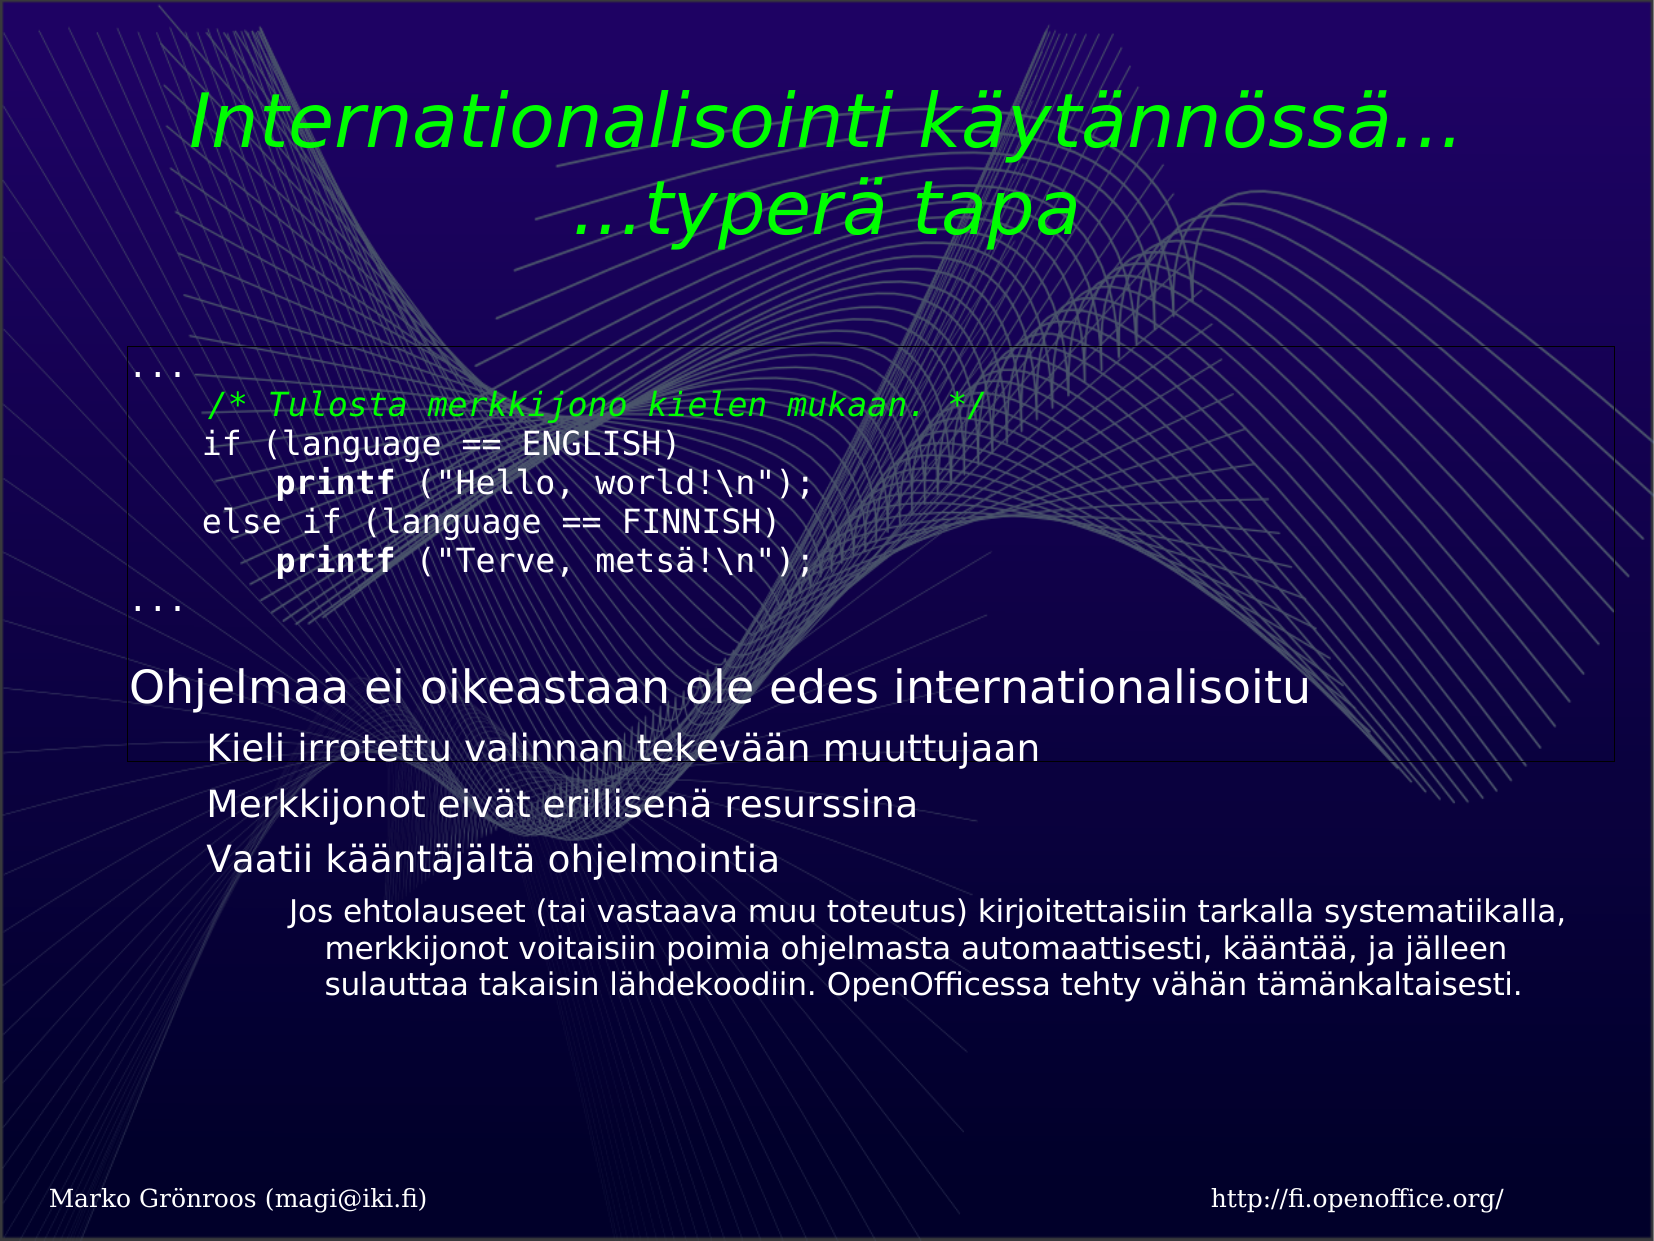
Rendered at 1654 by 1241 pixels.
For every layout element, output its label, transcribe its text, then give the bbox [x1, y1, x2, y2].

list Ohjelmaa ei oikeastaan ole edes internationalisoitu Kieli irrotettu valinnan tekevään muuttujaan Merkkijonot eivät erillisenä resurssina Vaatii kääntäjältä ohjelmointia Jos ehtolauseet (tai vastaava muu toteutus) kirjoitettaisiin tarkalla systematiikalla, merkkijonot voitaisiin poimia ohjelmasta automaattisesti, kääntää, ja jälleen sulauttaa takaisin lähdekoodiin. OpenOfficessa tehty vähän tämänkaltaisesti. [111, 660, 1574, 1038]
picture [0, 0, 1654, 1241]
title Internationalisointi käytännössä... ...typerä tapa [121, 61, 1534, 269]
text_box ... /* Tulosta merkkijono kielen mukaan. */ if (language == ENGLISH) printf ("Hello, world!\n"); else if (language == FINNISH) printf ("Terve, metsä!\n"); ... [127, 346, 1615, 762]
